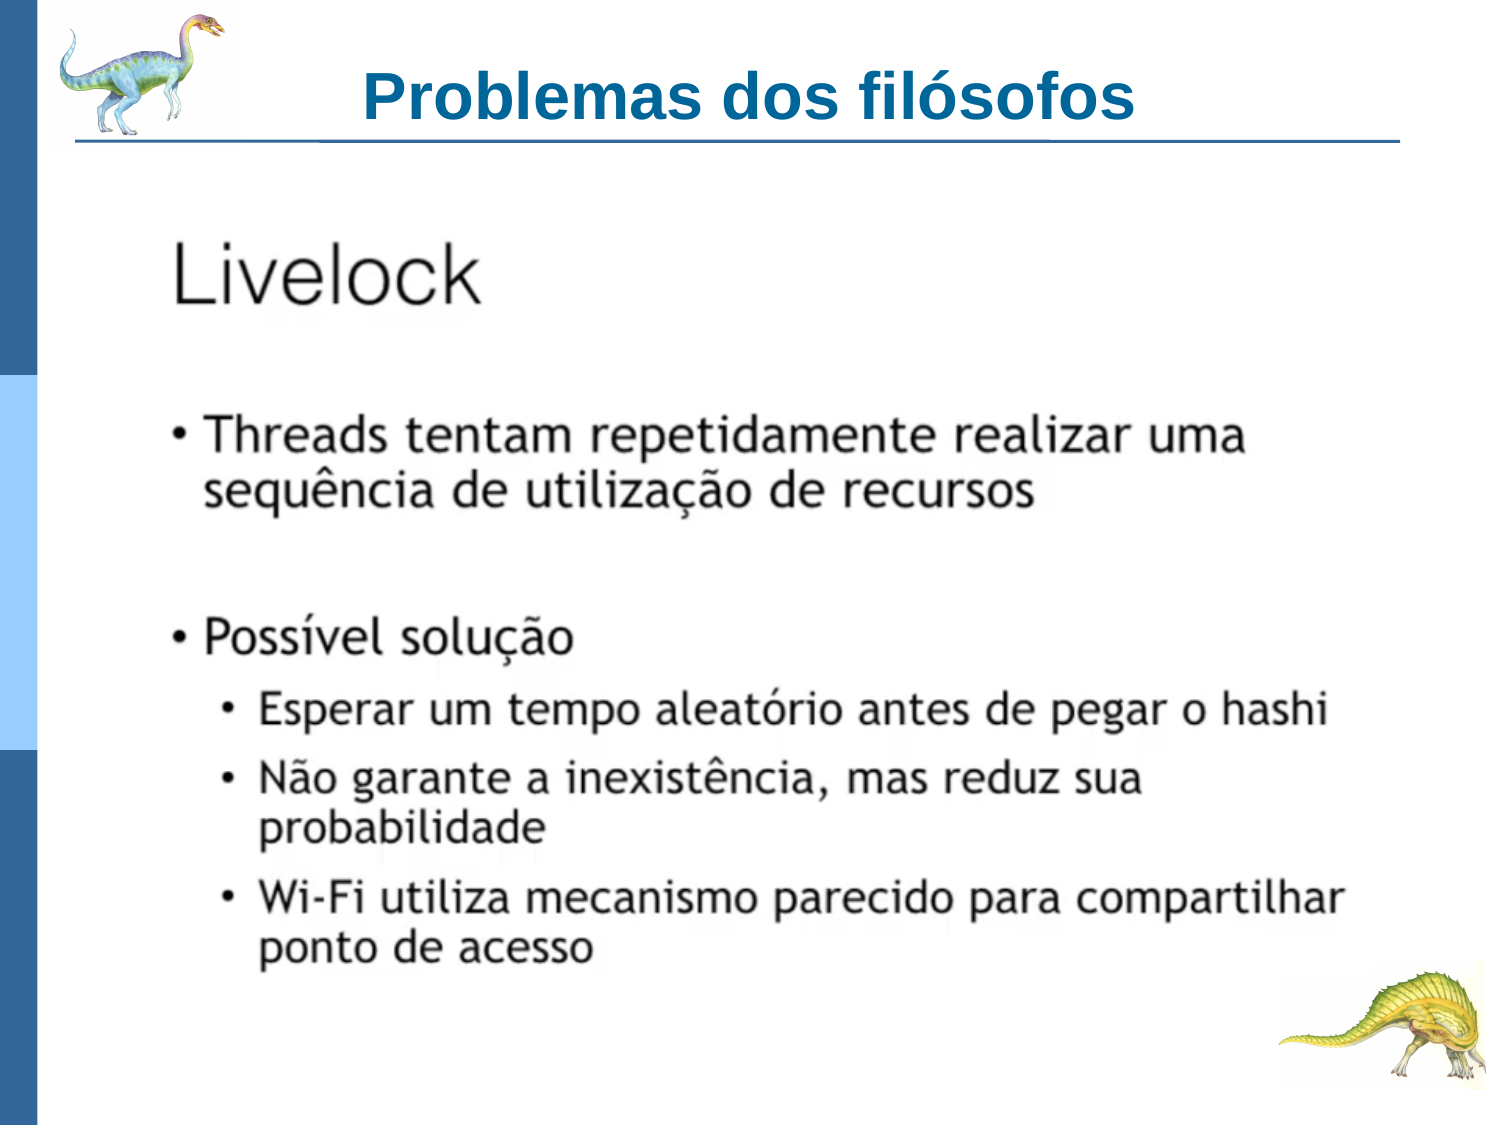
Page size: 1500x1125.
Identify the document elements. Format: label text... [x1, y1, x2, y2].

picture [46, 0, 243, 149]
picture [152, 227, 1486, 1090]
text_box Problemas dos filósofos [75, 45, 1426, 141]
